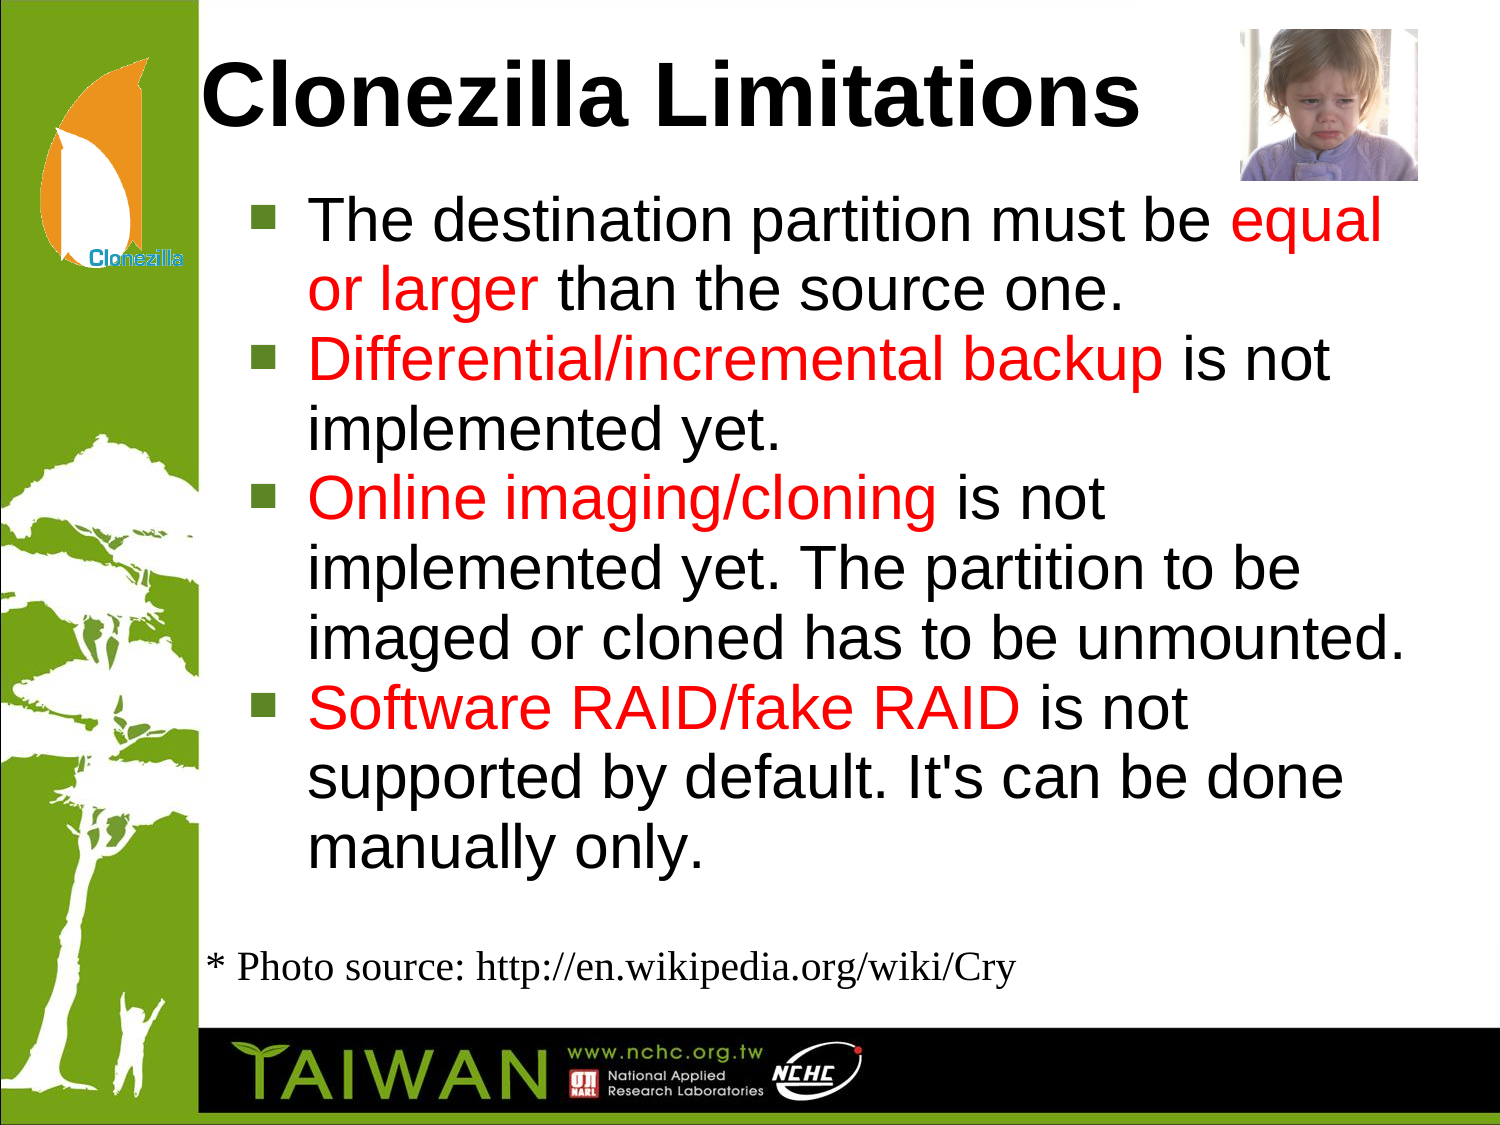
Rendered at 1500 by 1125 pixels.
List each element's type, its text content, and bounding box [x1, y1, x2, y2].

title Clonezilla Limitations [200, 43, 1240, 147]
text_box The destination partition must be equal or larger than the source one. Differential/incremental backup is not implemented yet. Online imaging/cloning is not implemented yet. The partition to be imaged or cloned has to be unmounted. Software RAID/fake RAID is not supported by default. It's can be done manually only. [236, 1043, 1450, 1093]
chart [17, 49, 195, 278]
text_box The destination partition must be equal or larger than the source one. Differential/incremental backup is not implemented yet. Online imaging/cloning is not implemented yet. The partition to be imaged or cloned has to be unmounted. Software RAID/fake RAID is not supported by default. It's can be done manually only. [236, 177, 1450, 935]
picture [0, 0, 1500, 1125]
text_box * Photo source: http://en.wikipedia.org/wiki/Cry [190, 935, 1500, 1043]
